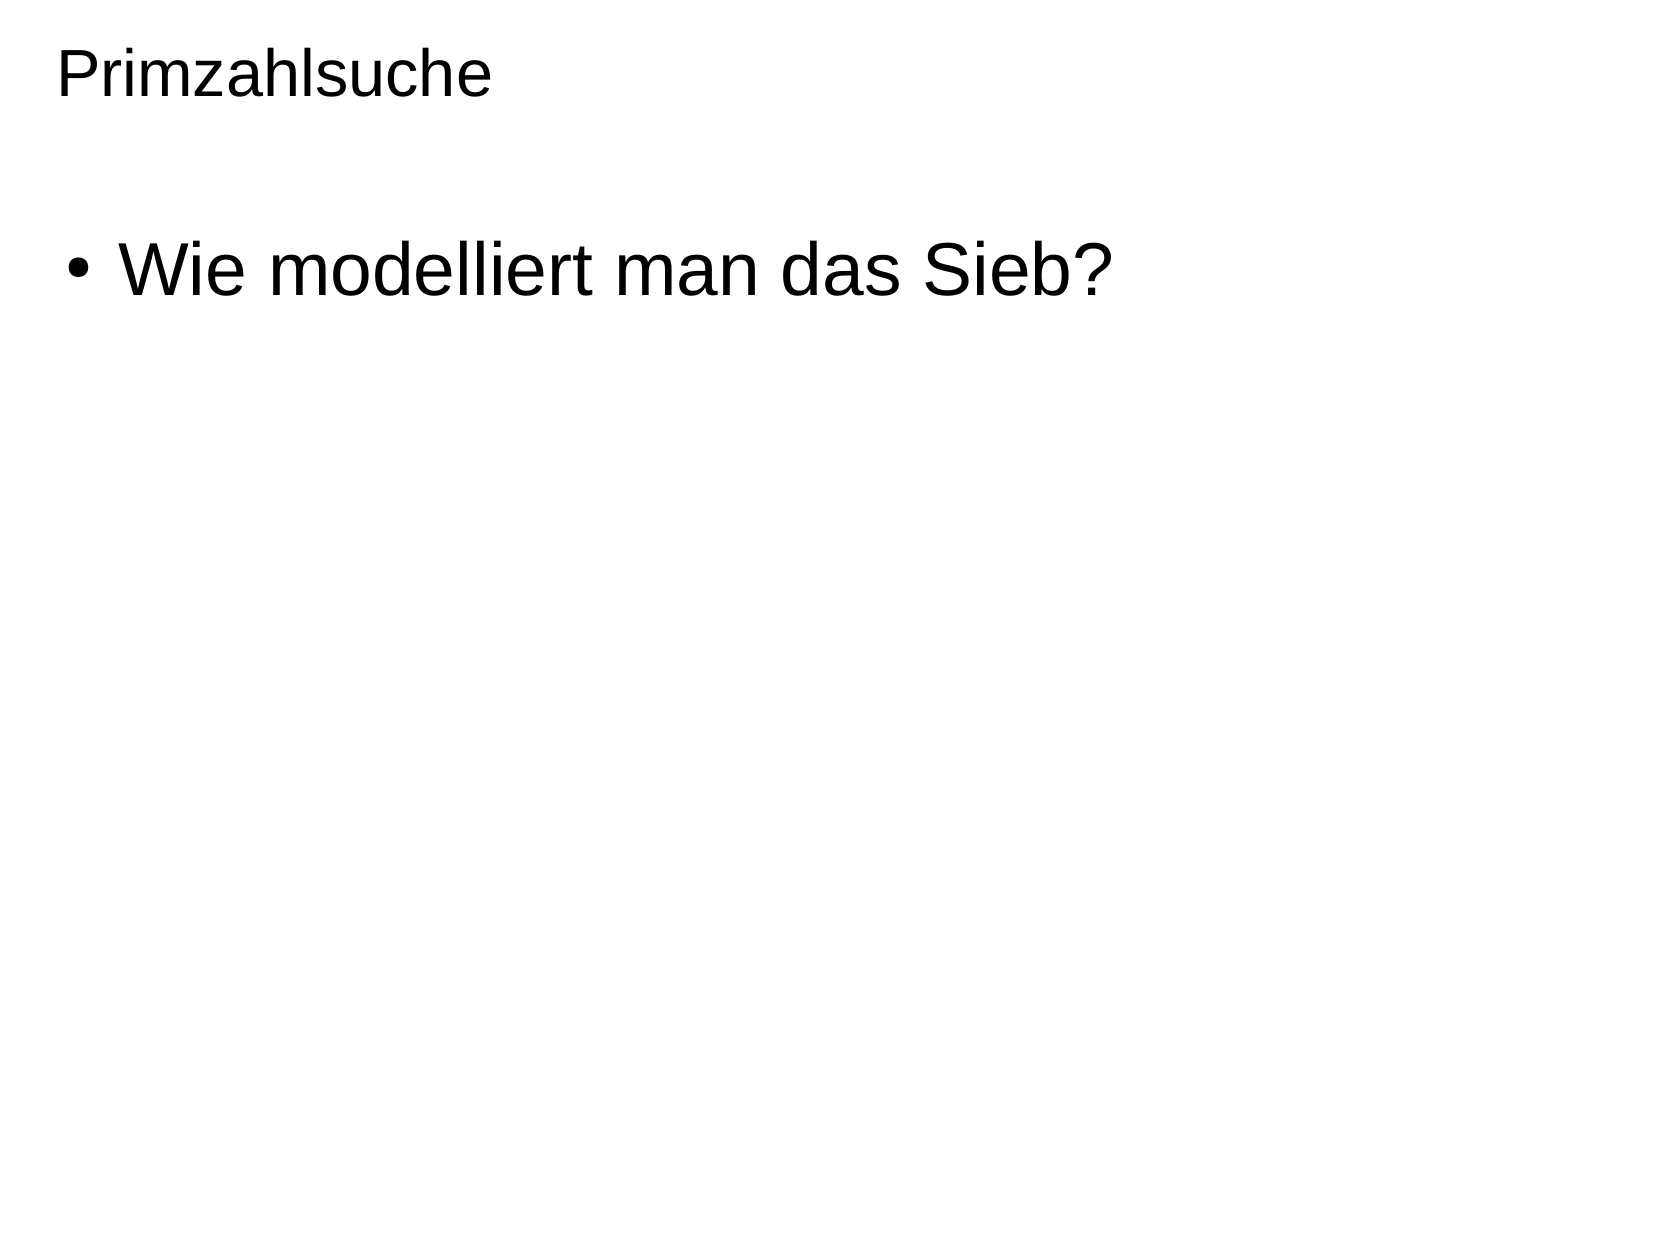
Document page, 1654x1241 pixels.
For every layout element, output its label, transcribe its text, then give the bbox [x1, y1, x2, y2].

list Wie modelliert man das Sieb? [47, 88, 1536, 1231]
title Primzahlsuche [56, 29, 1238, 119]
